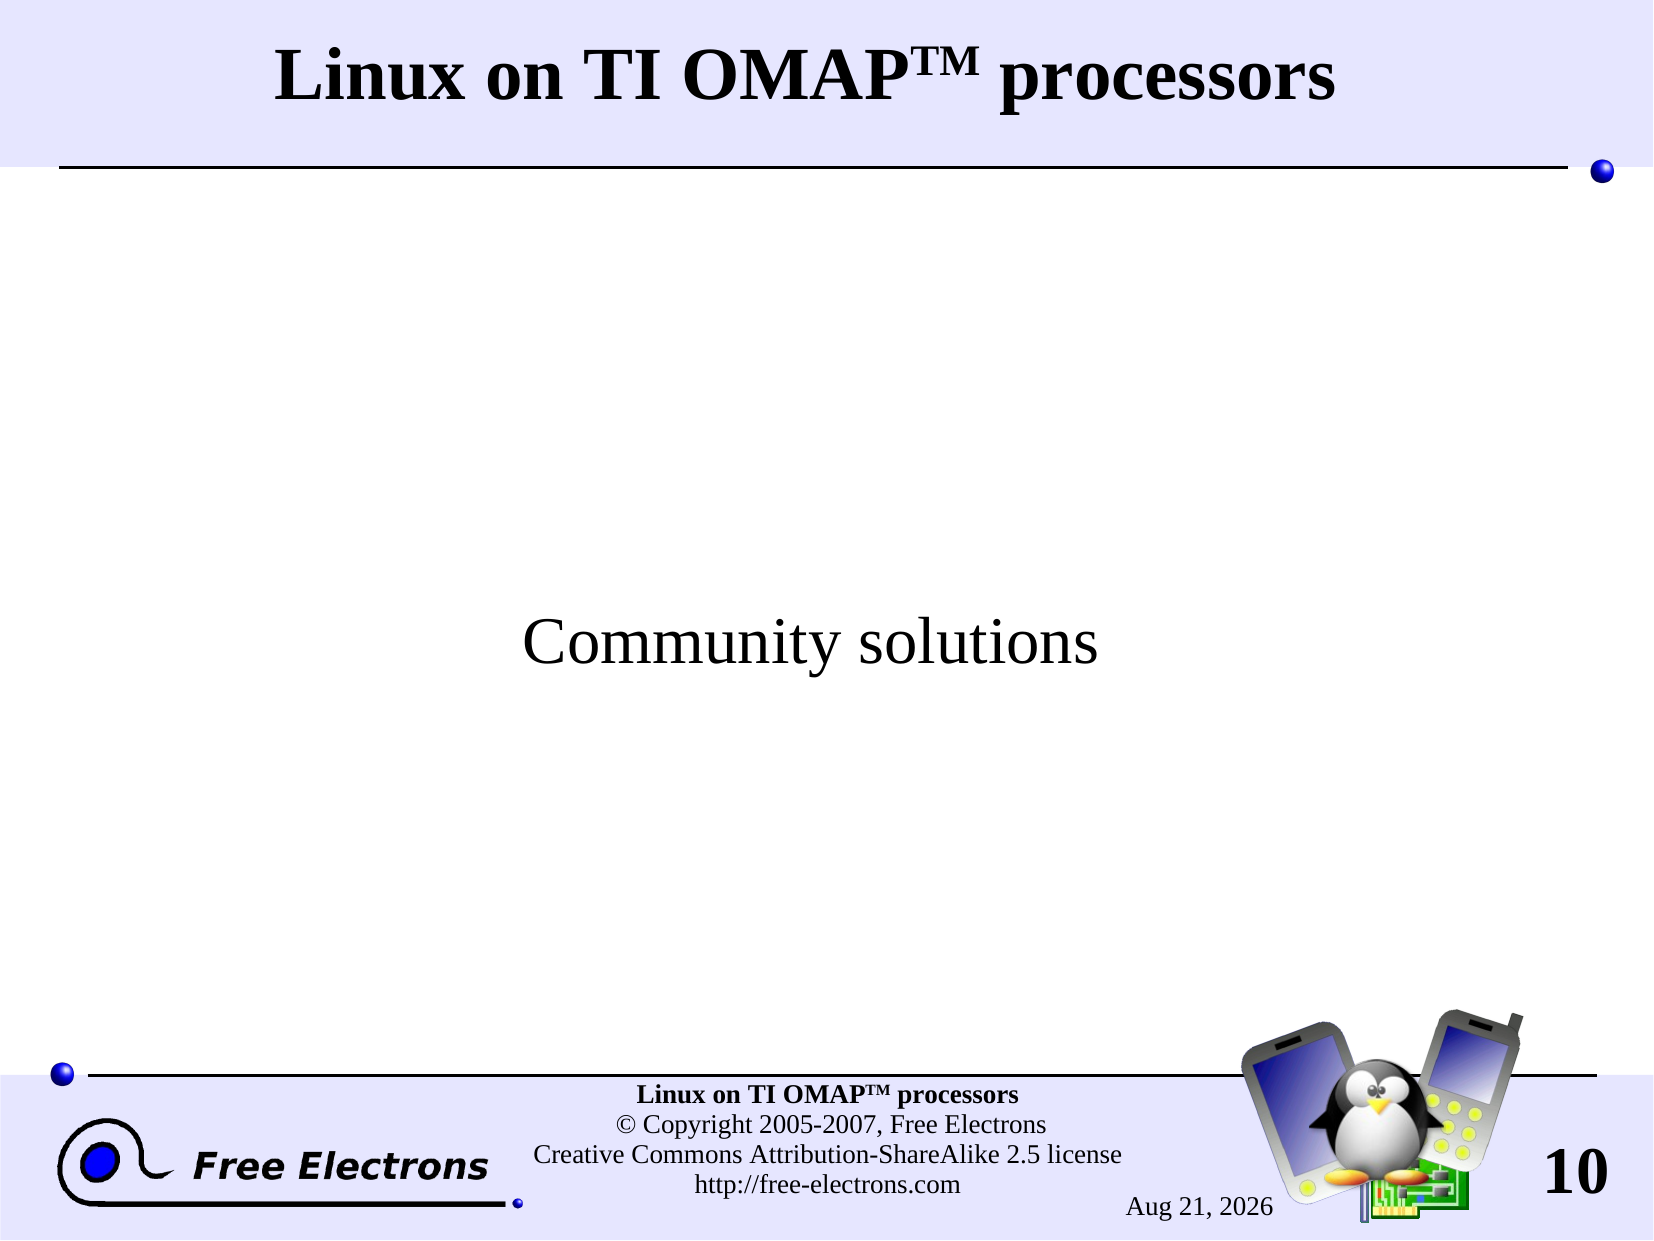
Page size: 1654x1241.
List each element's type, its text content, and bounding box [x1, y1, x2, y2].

picture [1231, 1007, 1538, 1241]
picture [50, 1107, 527, 1216]
title Linux on TI OMAPTM processors [60, 12, 1551, 138]
subtitle Community solutions [105, 216, 1518, 1066]
